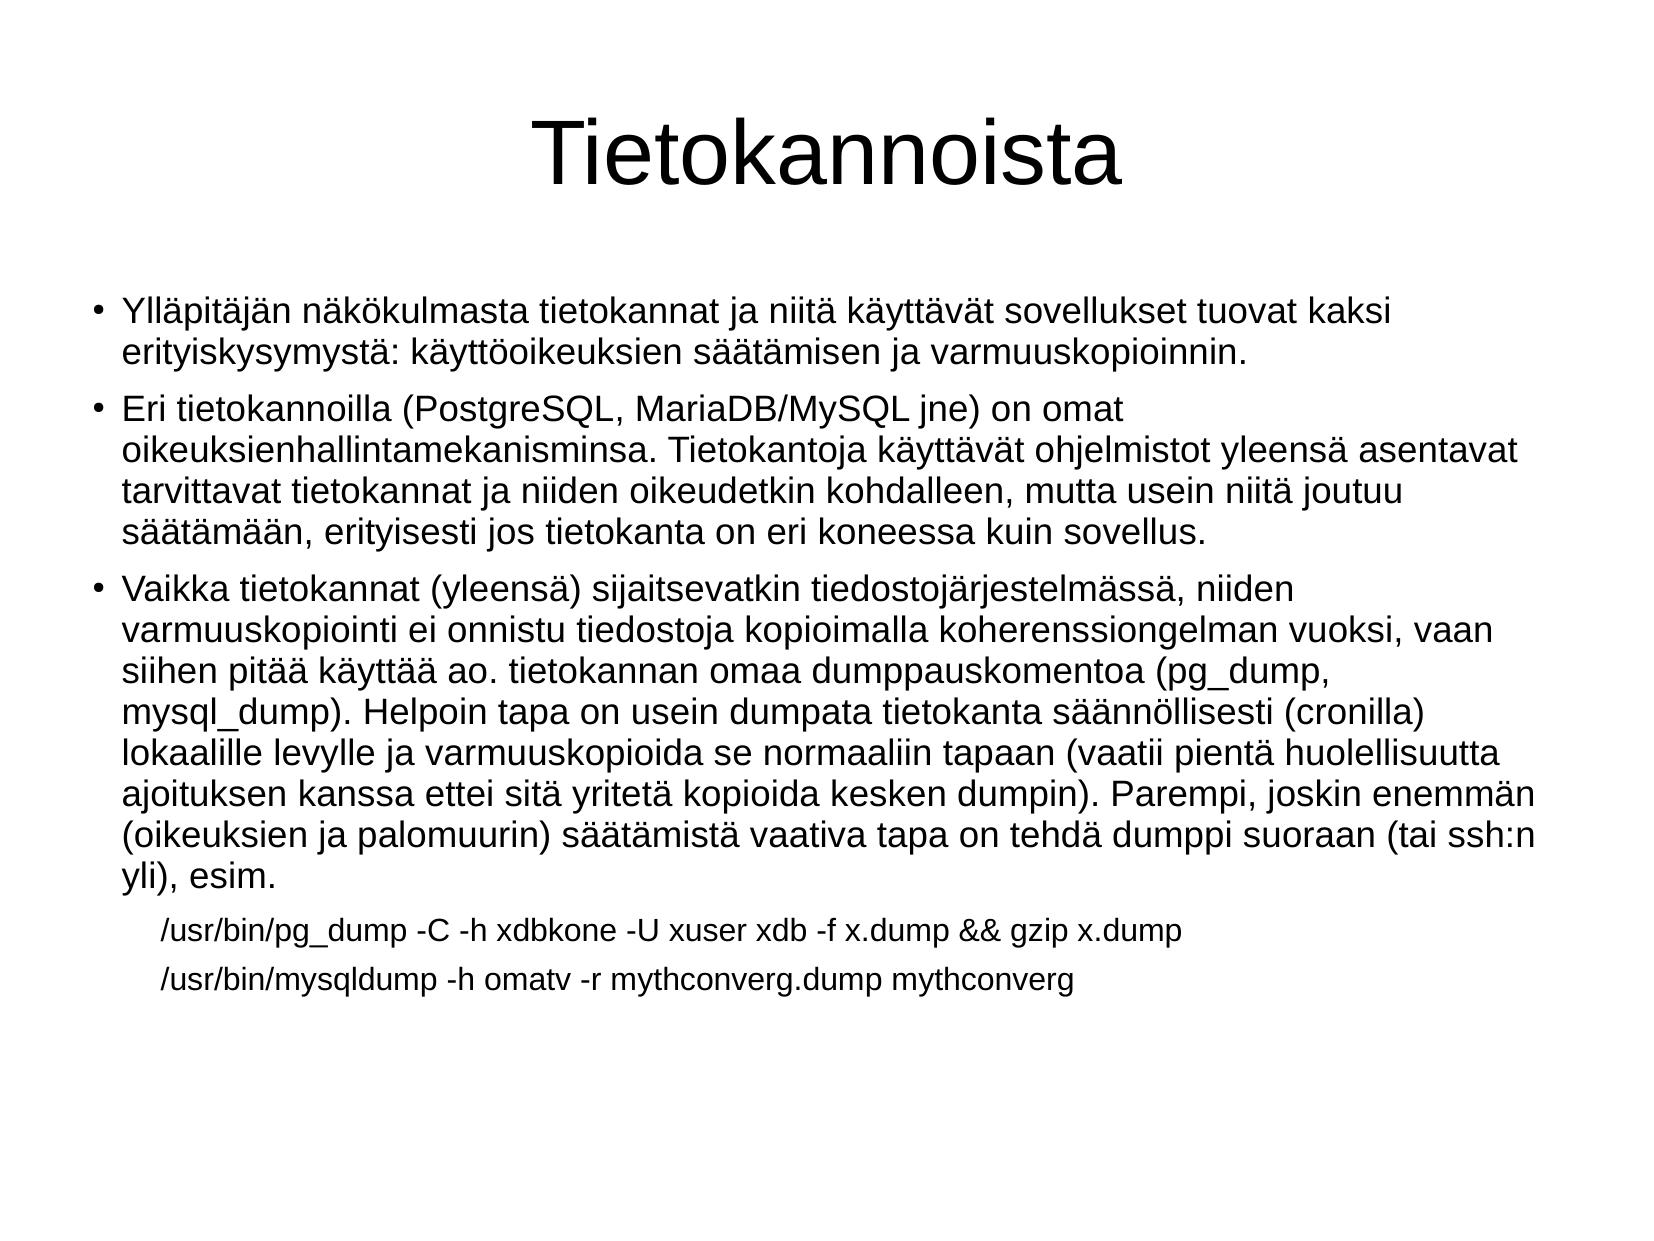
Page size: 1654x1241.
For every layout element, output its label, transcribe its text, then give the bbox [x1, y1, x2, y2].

title Tietokannoista [82, 49, 1571, 257]
list Ylläpitäjän näkökulmasta tietokannat ja niitä käyttävät sovellukset tuovat kaksi erityiskysymystä: käyttöoikeuksien säätämisen ja varmuuskopioinnin. Eri tietokannoilla (PostgreSQL, MariaDB/MySQL jne) on omat oikeuksienhallintamekanisminsa. Tietokantoja käyttävät ohjelmistot yleensä asentavat tarvittavat tietokannat ja niiden oikeudetkin kohdalleen, mutta usein niitä joutuu säätämään, erityisesti jos tietokanta on eri koneessa kuin sovellus. Vaikka tietokannat (yleensä) sijaitsevatkin tiedostojärjestelmässä, niiden varmuuskopiointi ei onnistu tiedostoja kopioimalla koherenssiongelman vuoksi, vaan siihen pitää käyttää ao. tietokannan omaa dumppauskomentoa (pg_dump, mysql_dump). Helpoin tapa on usein dumpata tietokanta säännöllisesti (cronilla) lokaalille levylle ja varmuuskopioida se normaaliin tapaan (vaatii pientä huolellisuutta ajoituksen kanssa ettei sitä yritetä kopioida kesken dumpin). Parempi, joskin enemmän (oikeuksien ja palomuurin) säätämistä vaativa tapa on tehdä dumppi suoraan (tai ssh:n yli), esim. /usr/bin/pg_dump -C -h xdbkone -U xuser xdb -f x.dump && gzip x.dump /usr/bin/mysqldump -h omatv -r mythconverg.dump mythconverg [82, 290, 1571, 1010]
